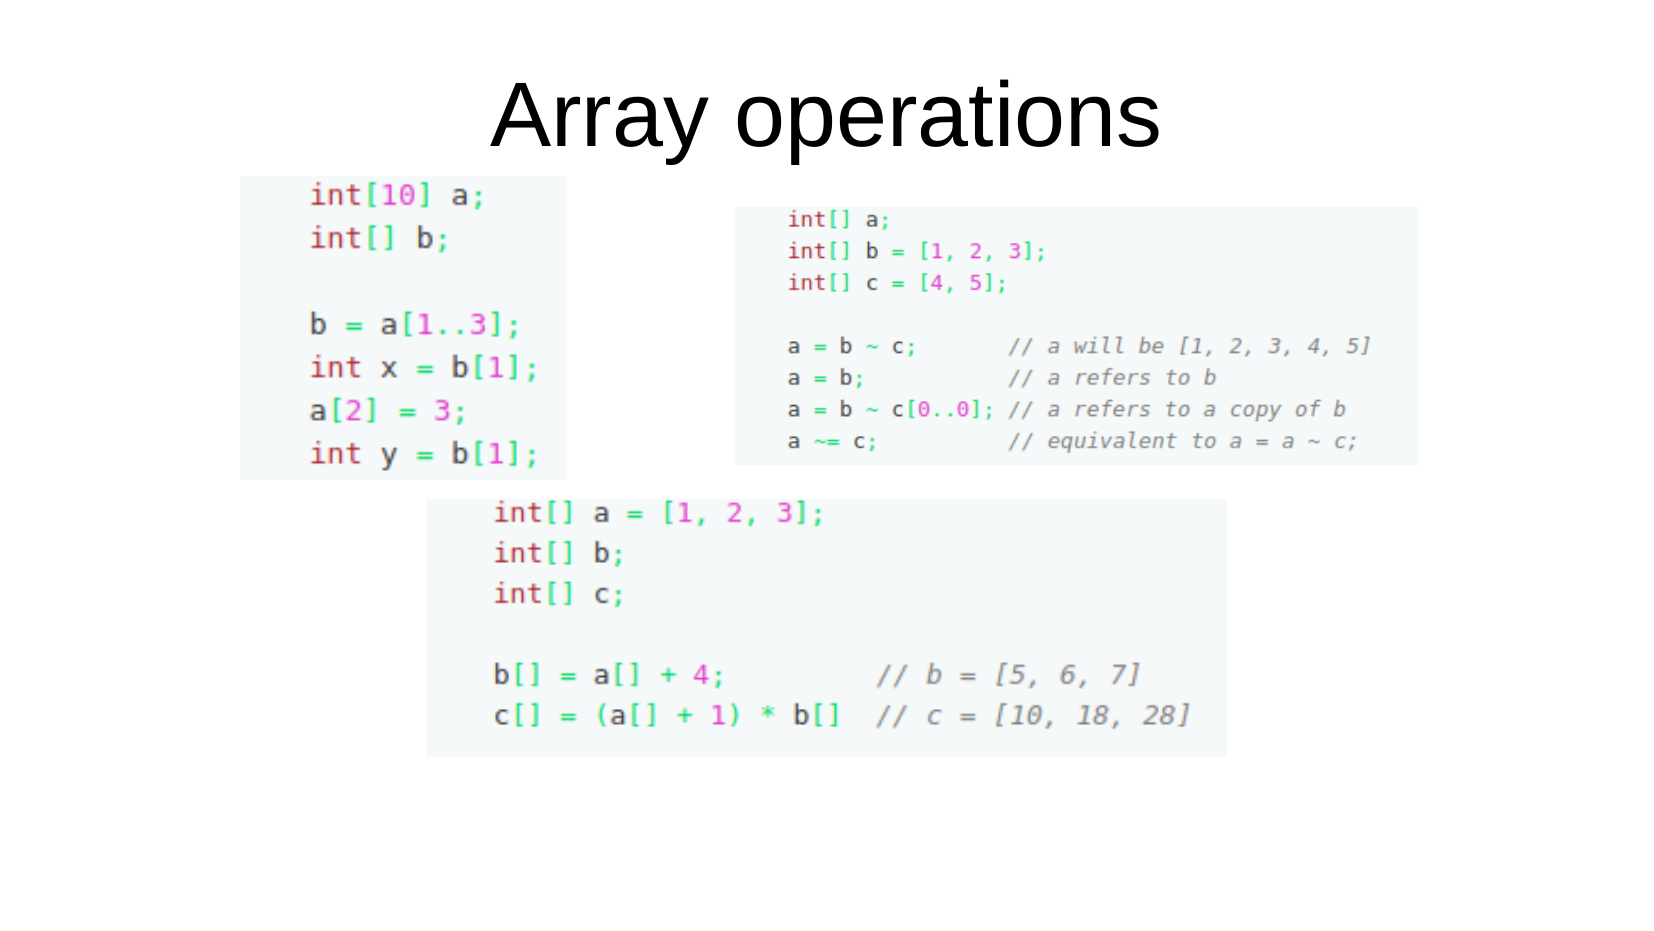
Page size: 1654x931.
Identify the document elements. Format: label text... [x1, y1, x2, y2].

picture [735, 207, 1418, 466]
picture [240, 176, 567, 481]
picture [426, 499, 1227, 757]
title Array operations [82, 37, 1571, 193]
